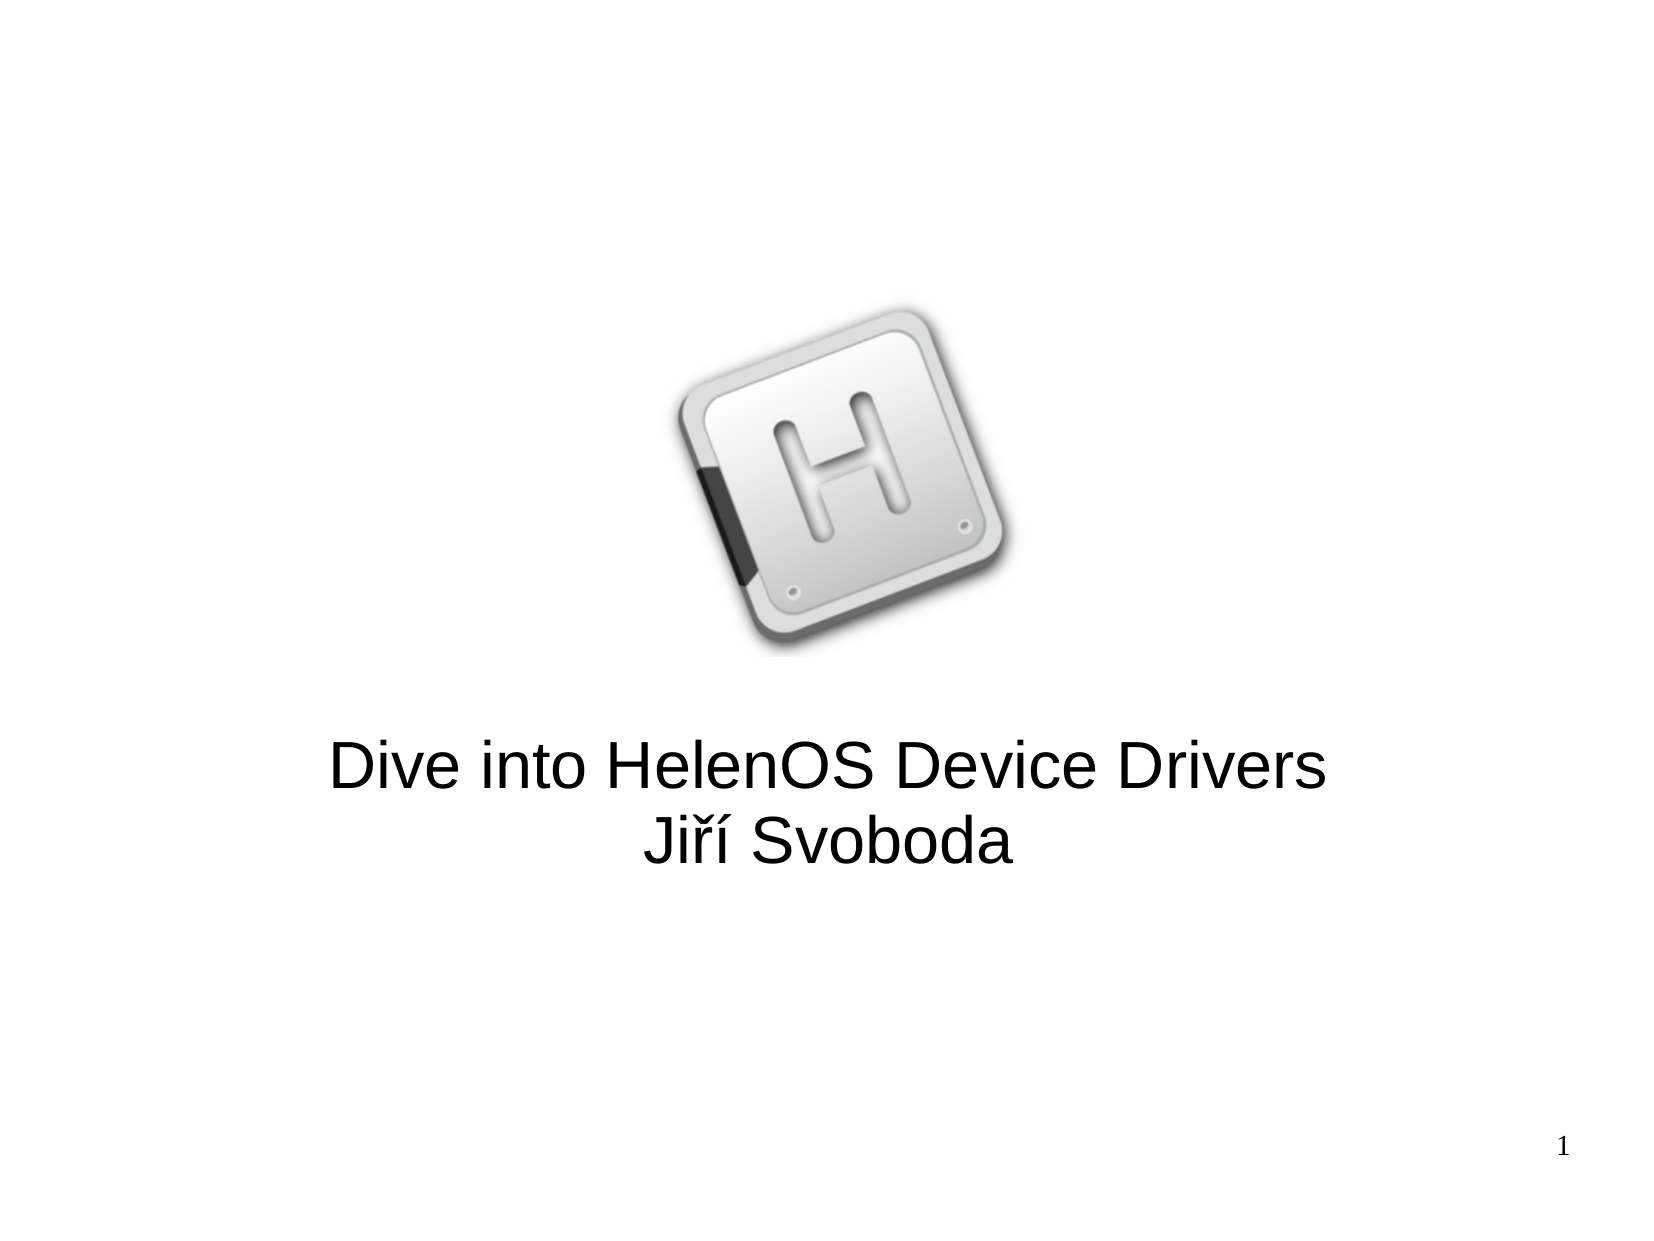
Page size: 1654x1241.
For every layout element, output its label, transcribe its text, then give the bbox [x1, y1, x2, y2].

subtitle Dive into HelenOS Device Drivers Jiří Svoboda [82, 49, 1576, 1109]
picture [557, 270, 1144, 657]
